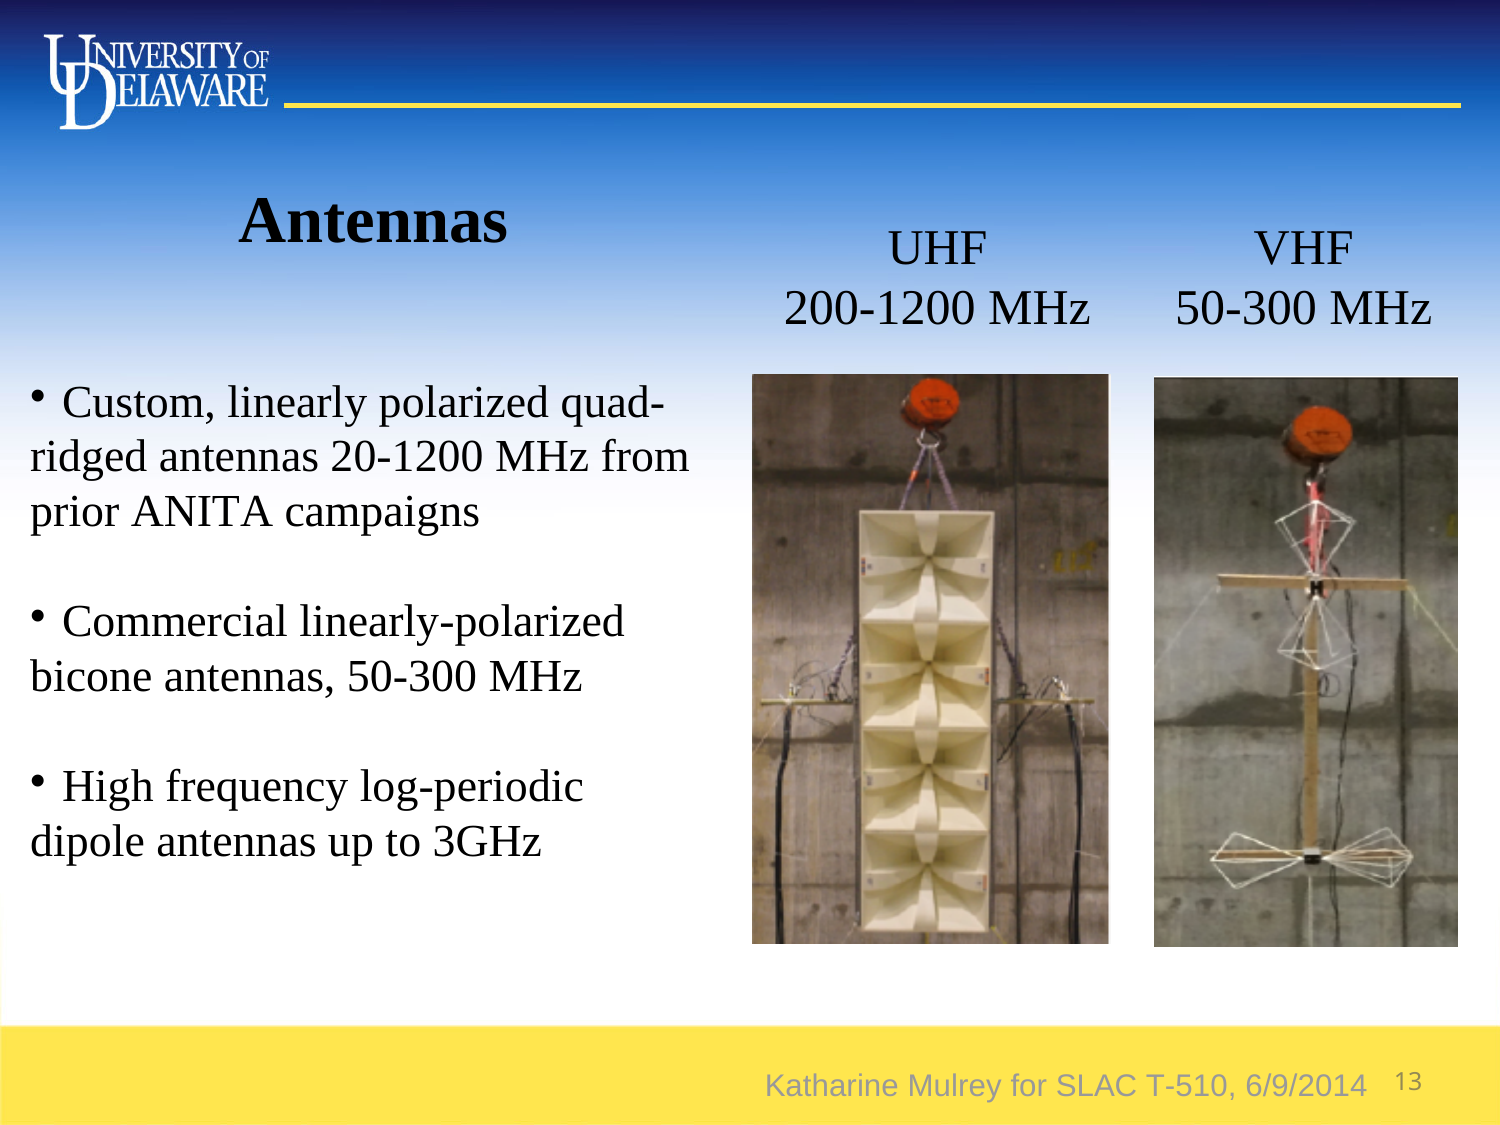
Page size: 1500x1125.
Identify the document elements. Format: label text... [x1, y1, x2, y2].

text_box Katharine Mulrey for SLAC T-510, 6/9/2014 [750, 1057, 1471, 1111]
text_box VHF 50-300 MHz [1116, 207, 1492, 342]
picture [0, 0, 1500, 1125]
text_box UHF 200-1200 MHz [750, 207, 1116, 342]
text_box Custom, linearly polarized quad-ridged antennas 20-1200 MHz from prior ANITA campaigns Commercial linearly-polarized bicone antennas, 50-300 MHz High frequency log-periodic dipole antennas up to 3GHz [15, 363, 706, 874]
text_box Antennas [117, 104, 631, 328]
